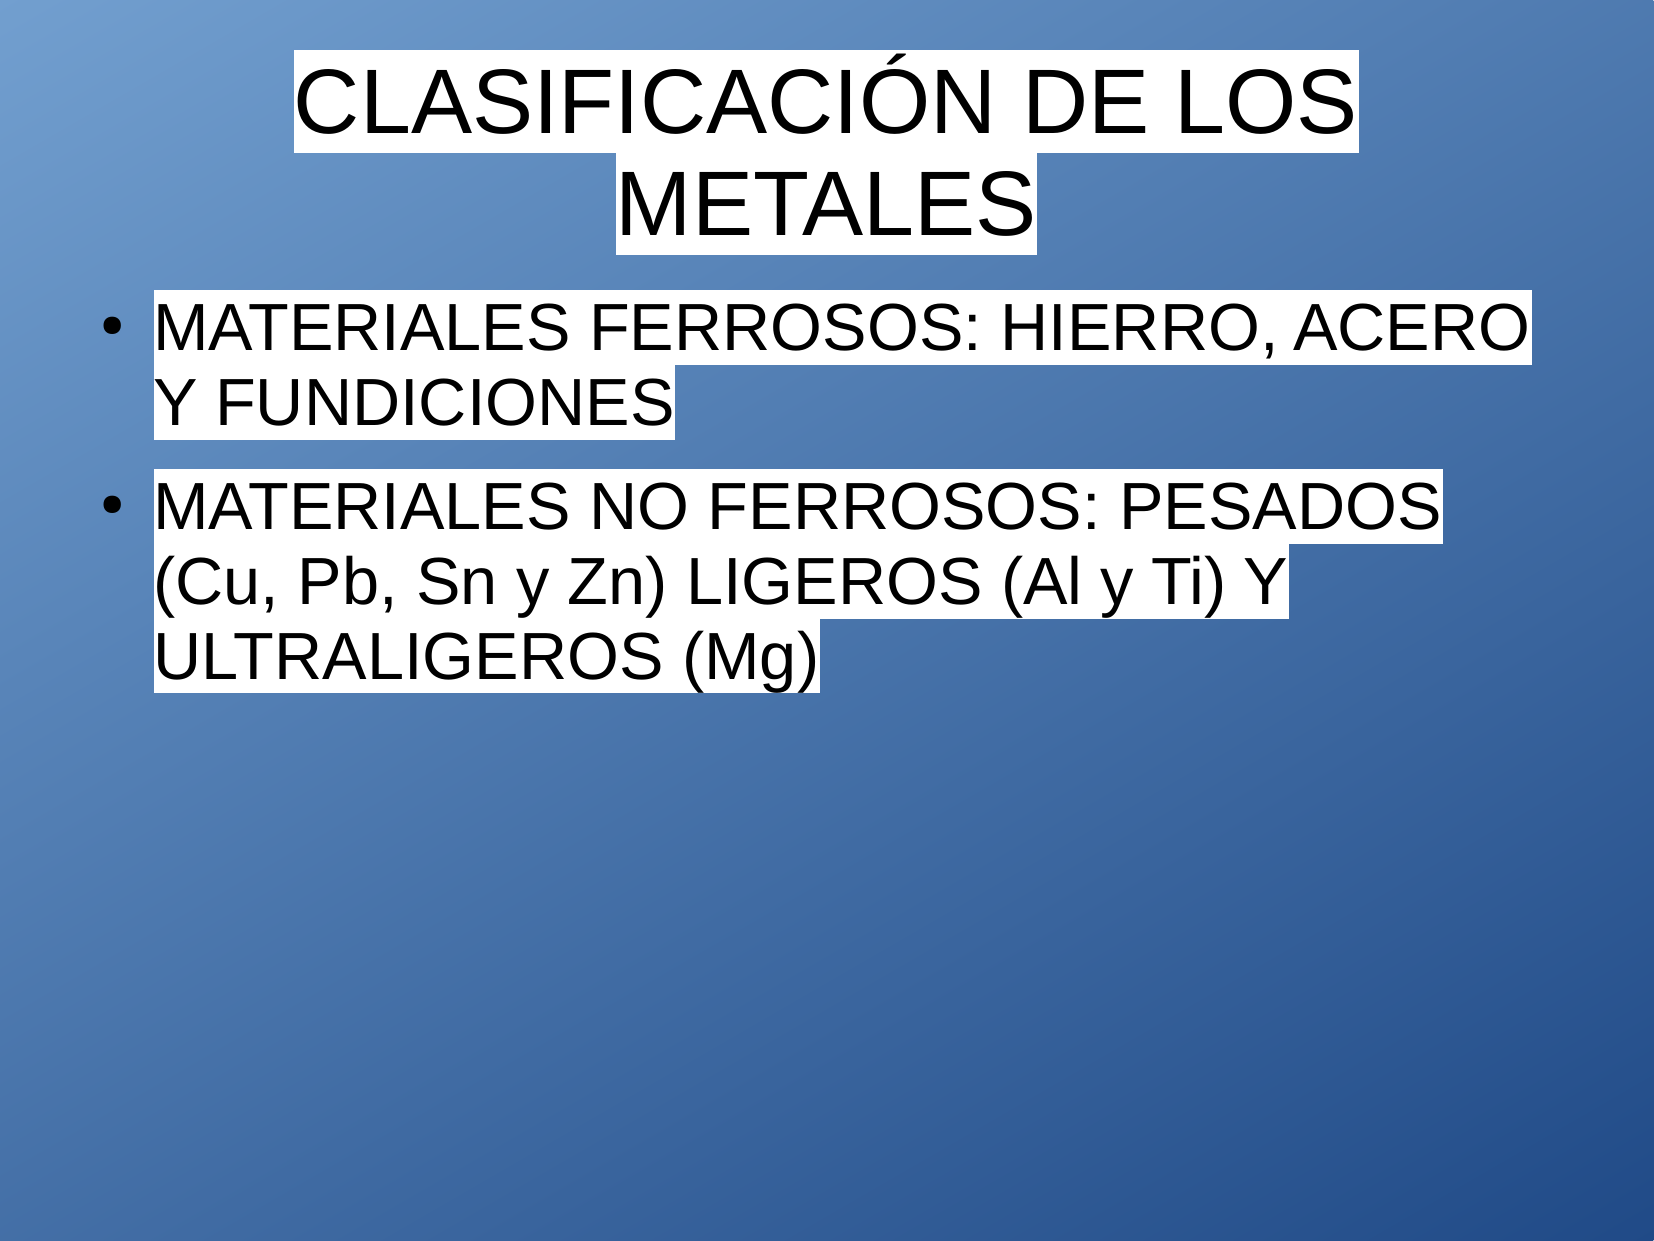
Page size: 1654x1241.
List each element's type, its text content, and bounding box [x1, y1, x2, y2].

list MATERIALES FERROSOS: HIERRO, ACERO Y FUNDICIONES MATERIALES NO FERROSOS: PESADOS (Cu, Pb, Sn y Zn) LIGEROS (Al y Ti) Y ULTRALIGEROS (Mg) [82, 290, 1571, 1010]
title CLASIFICACIÓN DE LOS METALES [82, 49, 1571, 257]
